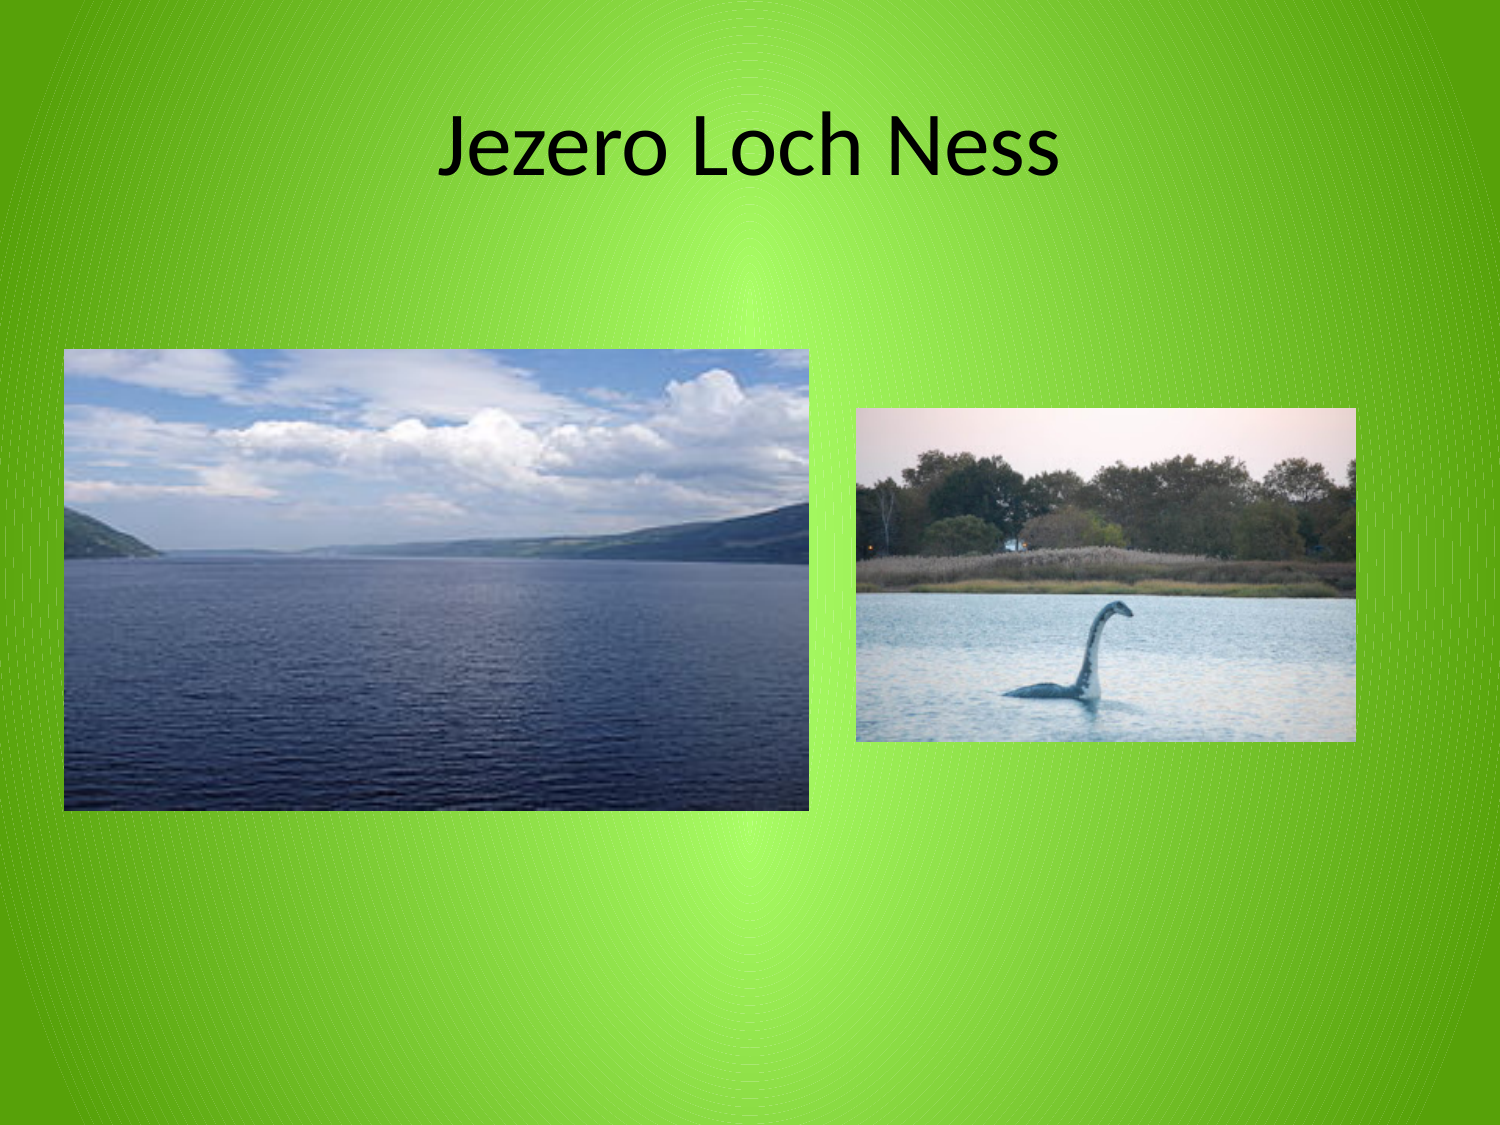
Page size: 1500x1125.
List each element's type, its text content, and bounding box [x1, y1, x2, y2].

picture [856, 408, 1356, 742]
title Jezero Loch Ness [75, 45, 1425, 233]
picture [64, 349, 809, 811]
